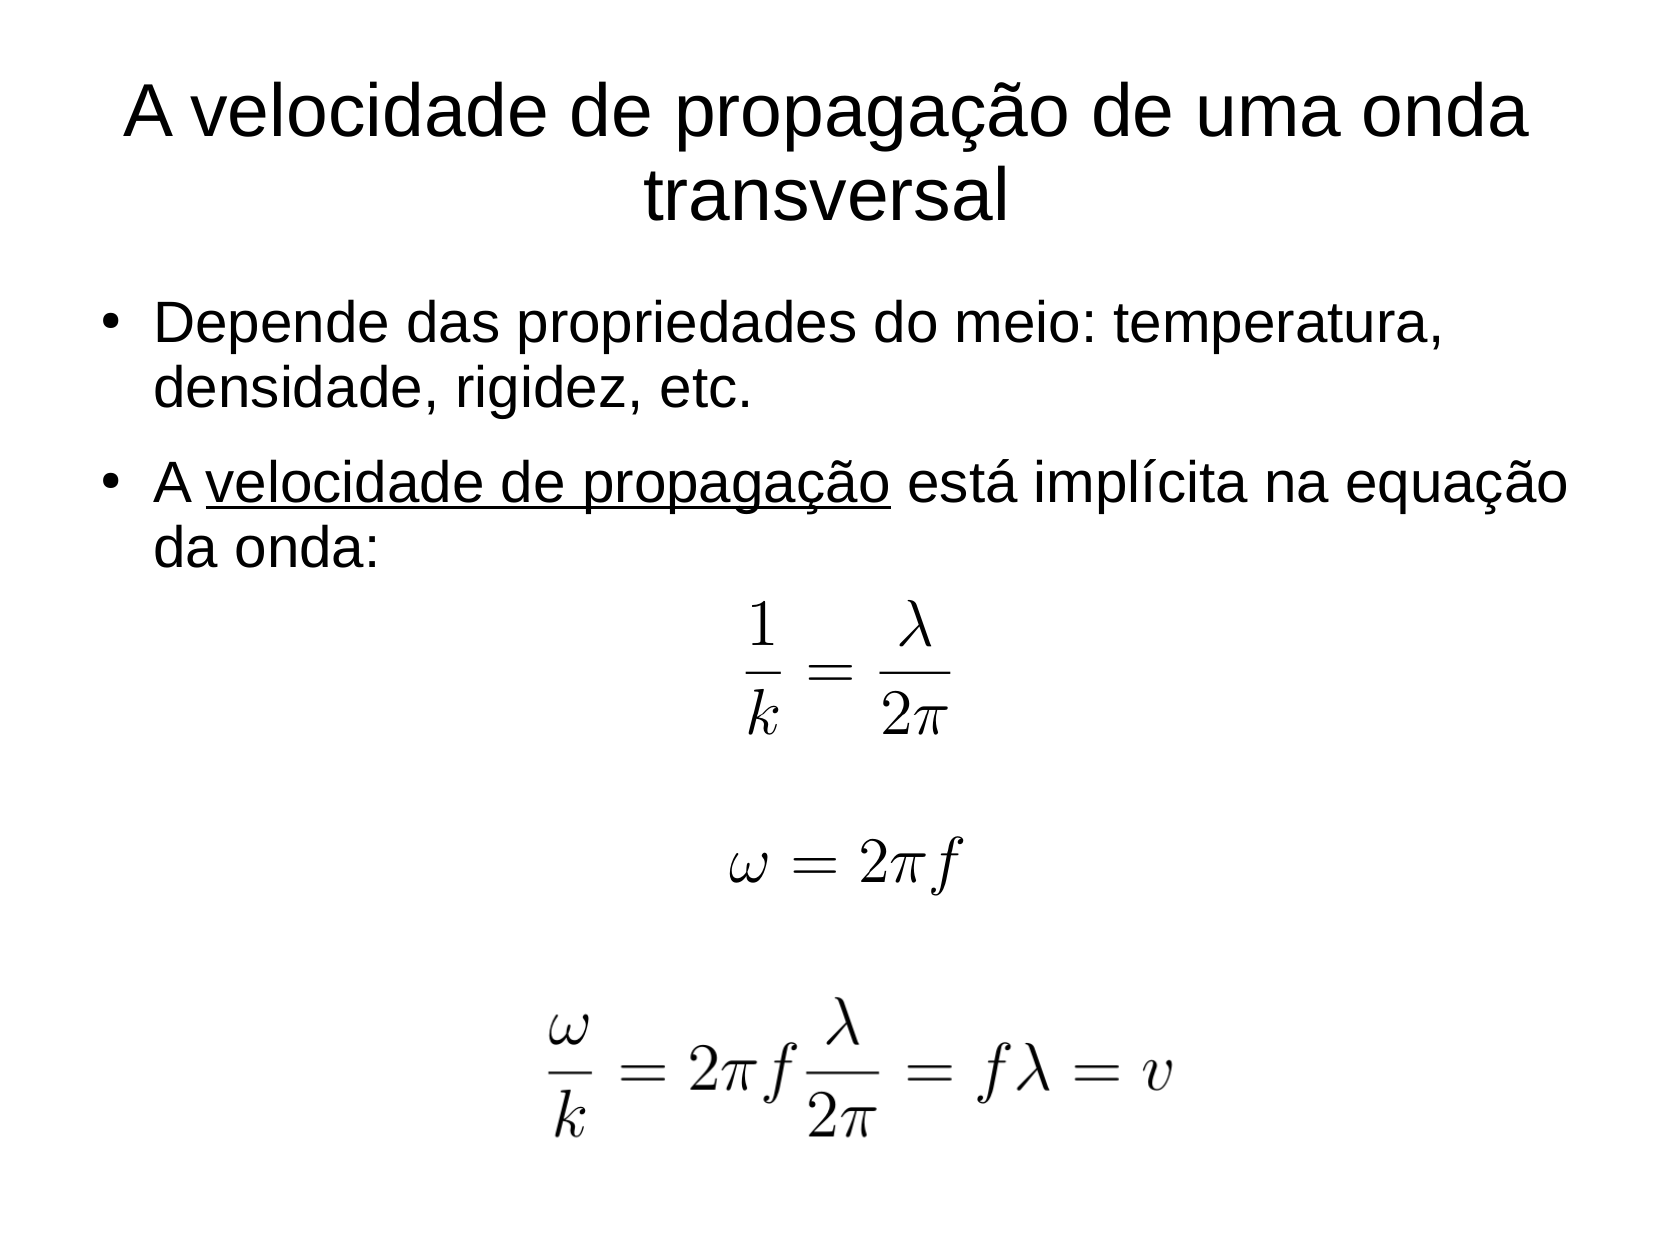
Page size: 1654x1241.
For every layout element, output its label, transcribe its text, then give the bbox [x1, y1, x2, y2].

title A velocidade de propagação de uma onda transversal [82, 49, 1571, 257]
picture [685, 578, 993, 920]
picture [507, 980, 1209, 1170]
list Depende das propriedades do meio: temperatura, densidade, rigidez, etc. A velocidade de propagação está implícita na equação da onda: [82, 290, 1571, 1010]
